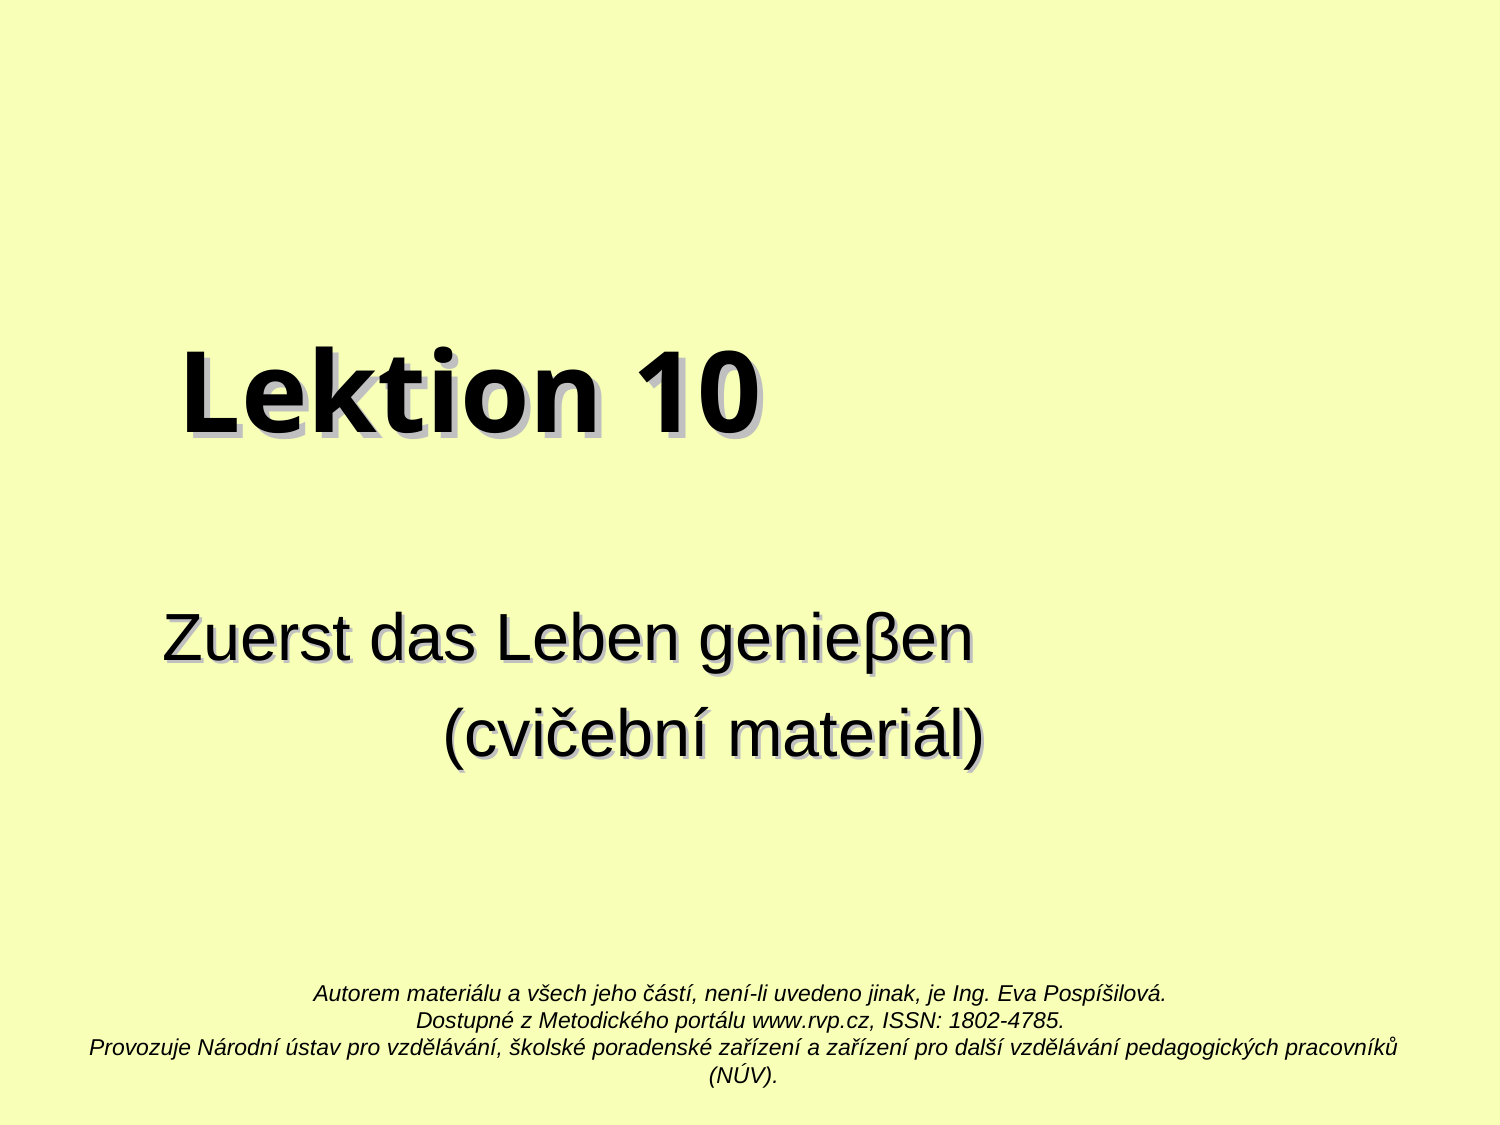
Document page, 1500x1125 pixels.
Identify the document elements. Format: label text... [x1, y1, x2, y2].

text_box Autorem materiálu a všech jeho částí, není-li uvedeno jinak, je Ing. Eva Pospíšilová. Dostupné z Metodického portálu www.rvp.cz, ISSN: 1802-4785. Provozuje Národní ústav pro vzdělávání, školské poradenské zařízení a zařízení pro další vzdělávání pedagogických pracovníků (NÚV). [41, 928, 1447, 1096]
title Lektion 10 [162, 312, 1438, 598]
text_box Zuerst das Leben genieβen (cvičební materiál) [147, 586, 1261, 811]
